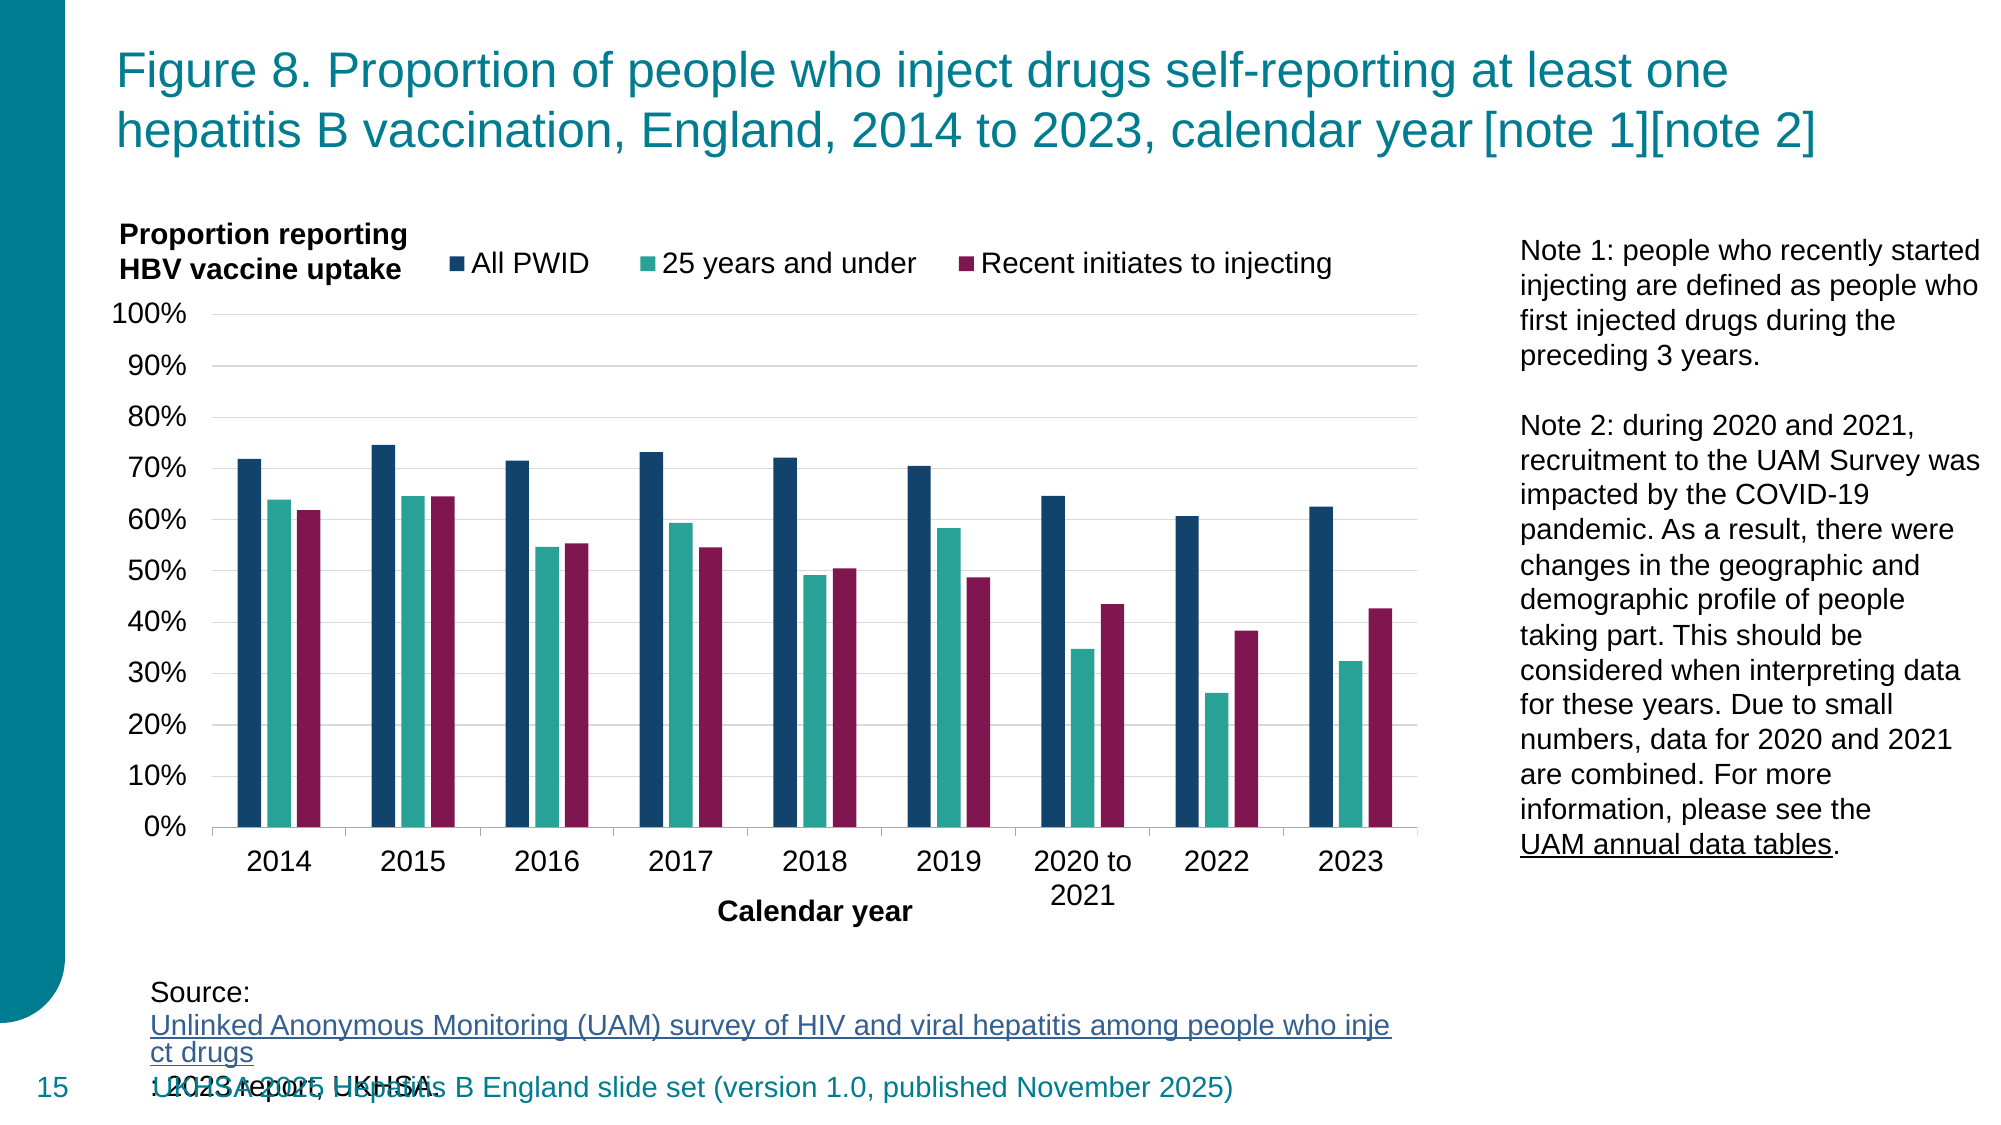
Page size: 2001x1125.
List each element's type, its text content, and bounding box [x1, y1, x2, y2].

text_box Source: Unlinked Anonymous Monitoring (UAM) survey of HIV and viral hepatitis among people who inject drugs: 2023 report, UKHSA. [135, 967, 1416, 1050]
text_box [21, 1056, 120, 1117]
text_box UKHSA 2025 Hepatitis B England slide set (version 1.0, published November 2025) [137, 1056, 1780, 1116]
text_box Note 1: people who recently started injecting are defined as people who first injected drugs during the preceding 3 years. Note 2: during 2020 and 2021, recruitment to the UAM Survey was impacted by the COVID-19 pandemic. As a result, there were changes in the geographic and demographic profile of people taking part. This should be considered when interpreting data for these years. Due to small numbers, data for 2020 and 2021 are combined. For more information, please see the UAM annual data tables. [1505, 224, 2000, 901]
picture [101, 194, 1418, 931]
title Figure 8. Proportion of people who inject drugs self-reporting at least one hepatitis B vaccination, England, 2014 to 2023, calendar year [note 1][note 2] [101, 0, 1926, 158]
